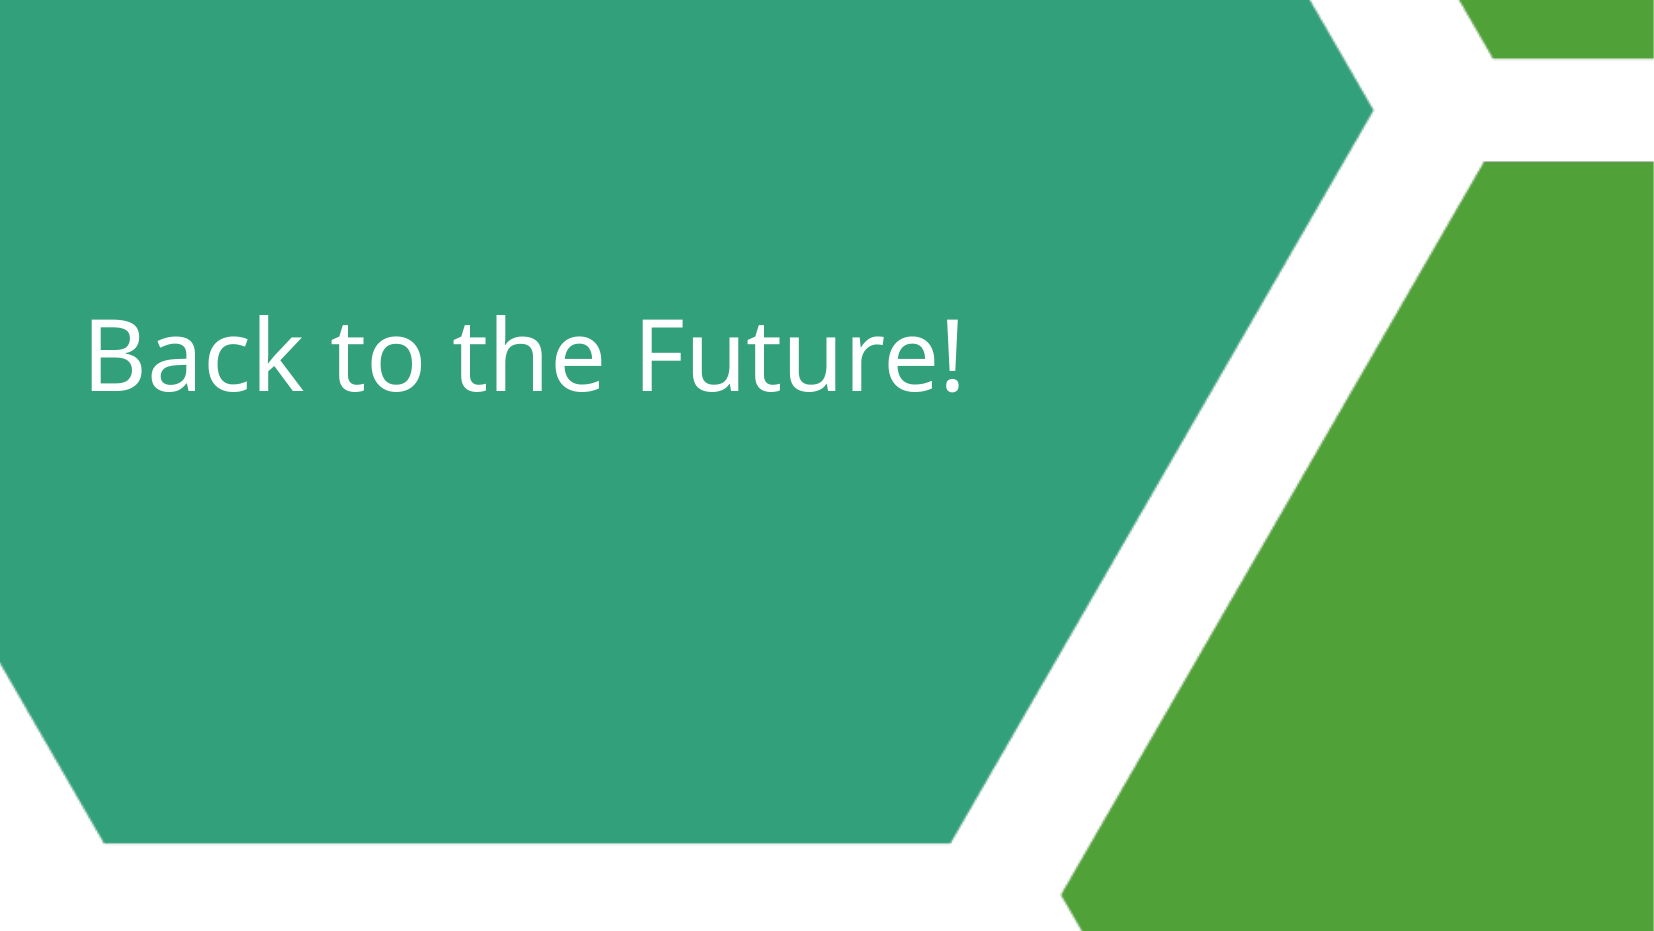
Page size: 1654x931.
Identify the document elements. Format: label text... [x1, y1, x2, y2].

title Back to the Future! [82, 219, 1218, 486]
picture [0, 0, 1654, 931]
